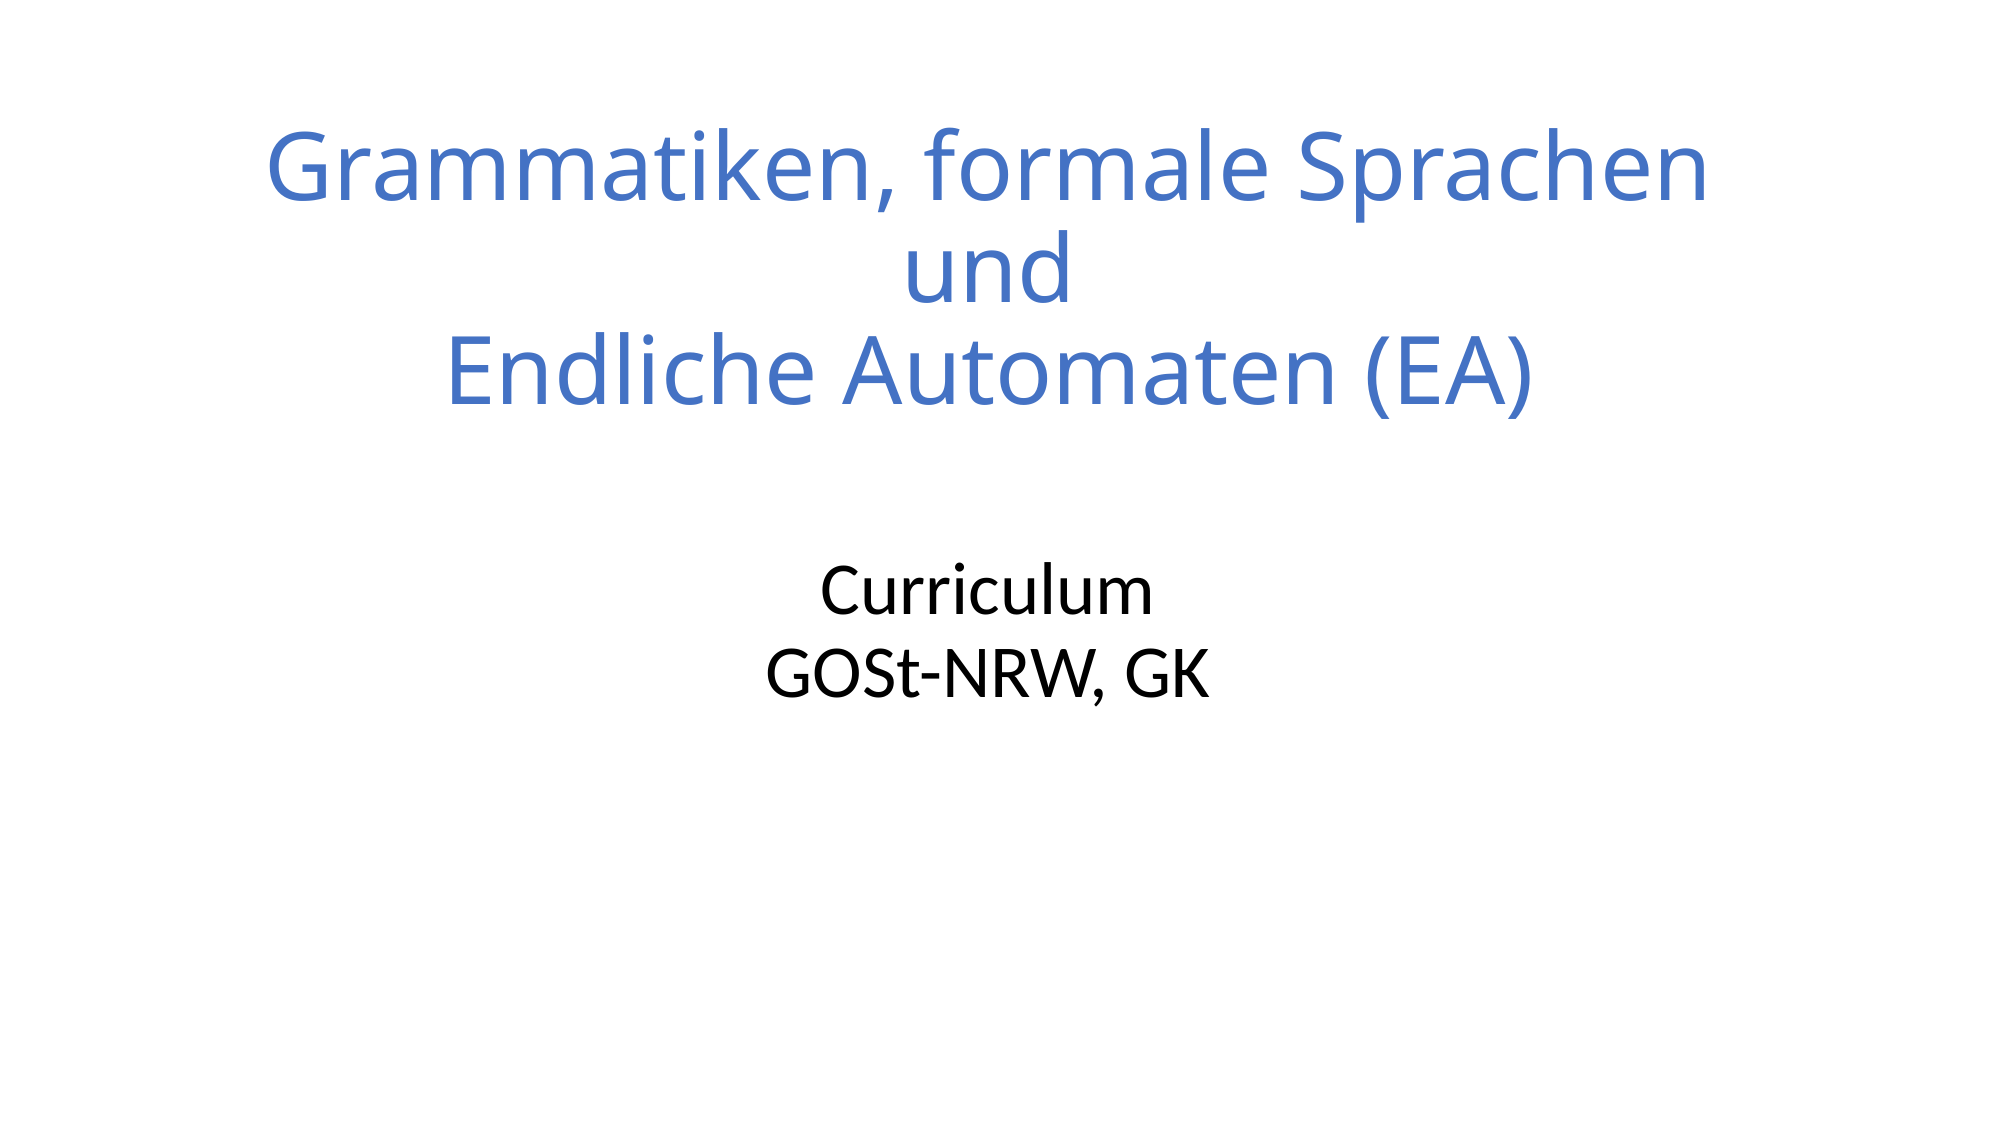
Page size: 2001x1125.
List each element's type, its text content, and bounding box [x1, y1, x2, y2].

subtitle Curriculum GOSt-NRW, GK [238, 447, 1739, 719]
title Grammatiken, formale Sprachen und Endliche Automaten (EA) [238, 40, 1739, 433]
